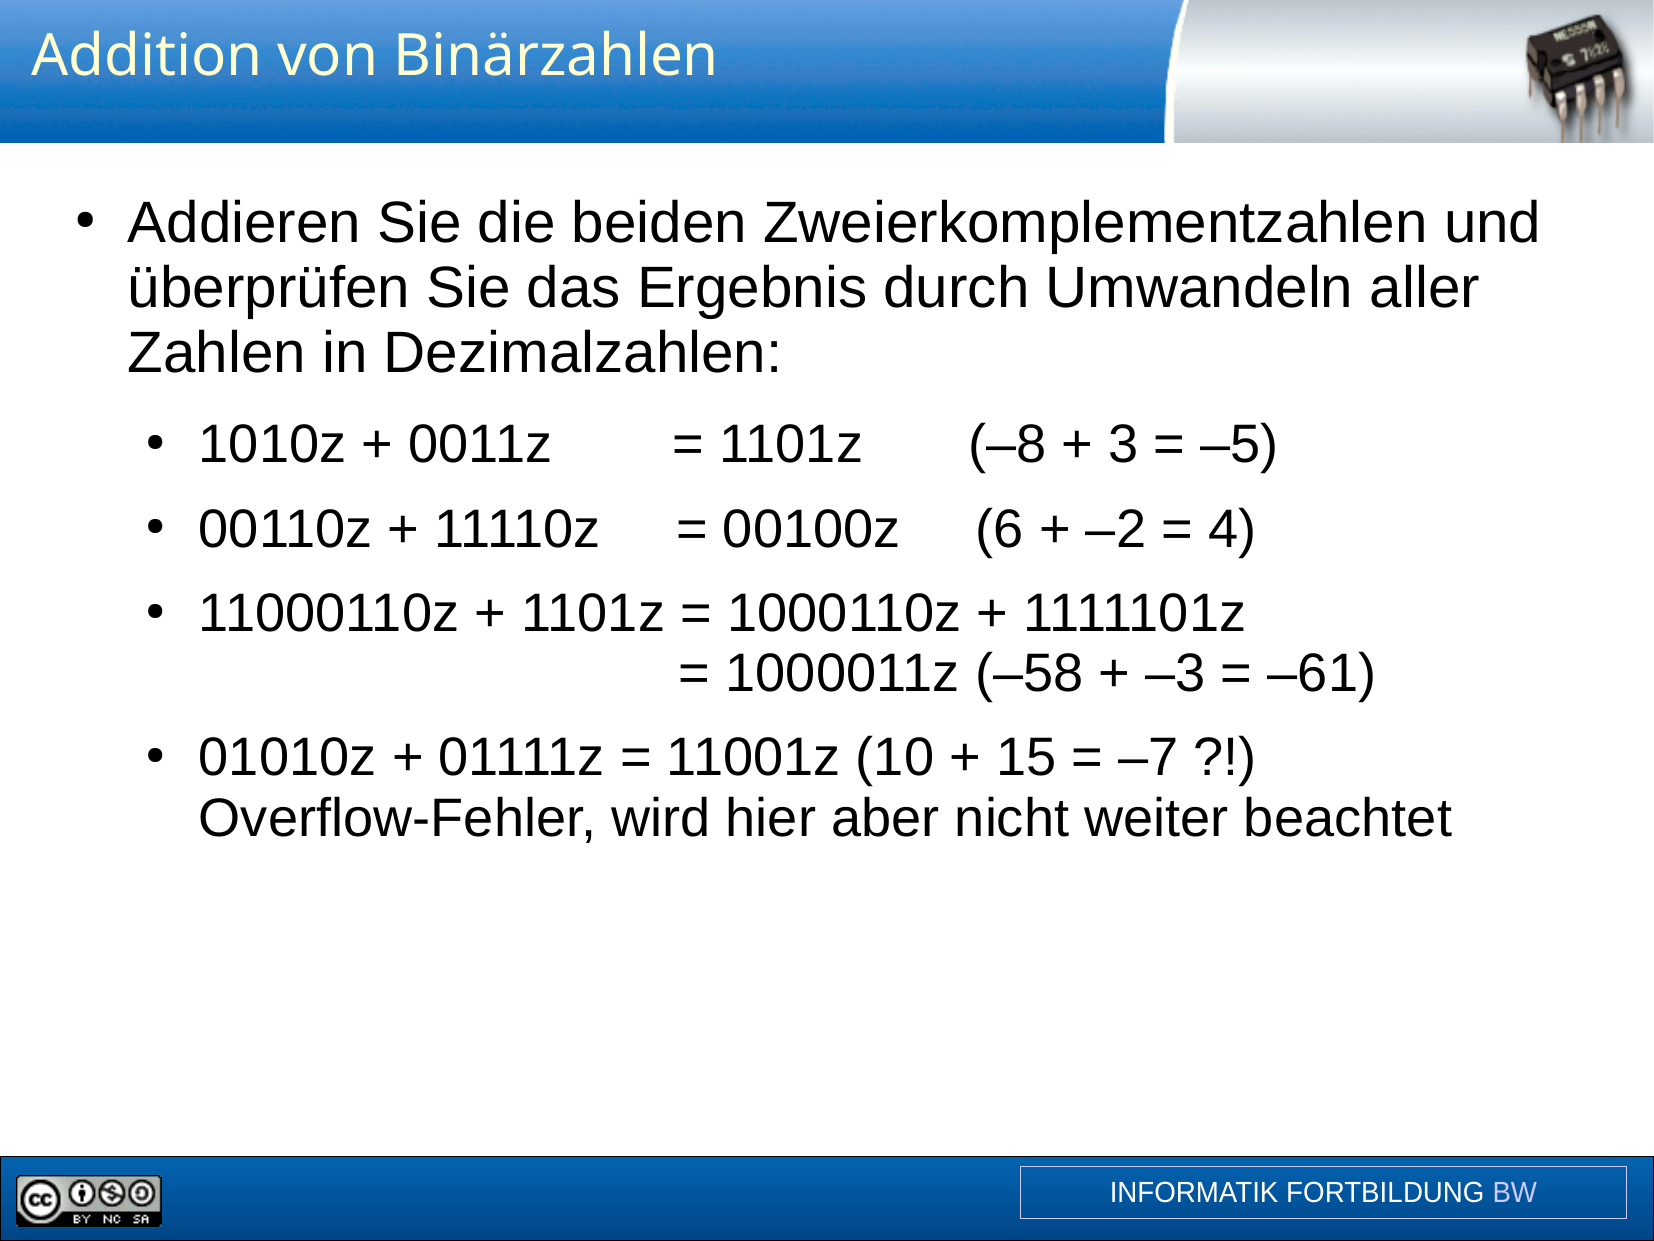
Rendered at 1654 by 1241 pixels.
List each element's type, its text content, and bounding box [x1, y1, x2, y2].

list Addieren Sie die beiden Zweierkomplementzahlen und überprüfen Sie das Ergebnis durch Umwandeln aller Zahlen in Dezimalzahlen : 1010z + 0011z = 1101z (–8 + 3 = –5) 00110z + 11110z = 00100z (6 + –2 = 4) 11000110z + 1101z = 1000110z + 1111101z = 1000011z (–58 + –3 = –61) 01010z + 01111z = 11001z (10 + 15 = –7 ?!) Overflow-Fehler, wird hier aber nicht weiter beachtet [57, 189, 1605, 933]
picture [16, 1175, 162, 1227]
title Addition von Binärzahlen [31, 14, 1151, 92]
picture [0, 0, 1654, 143]
